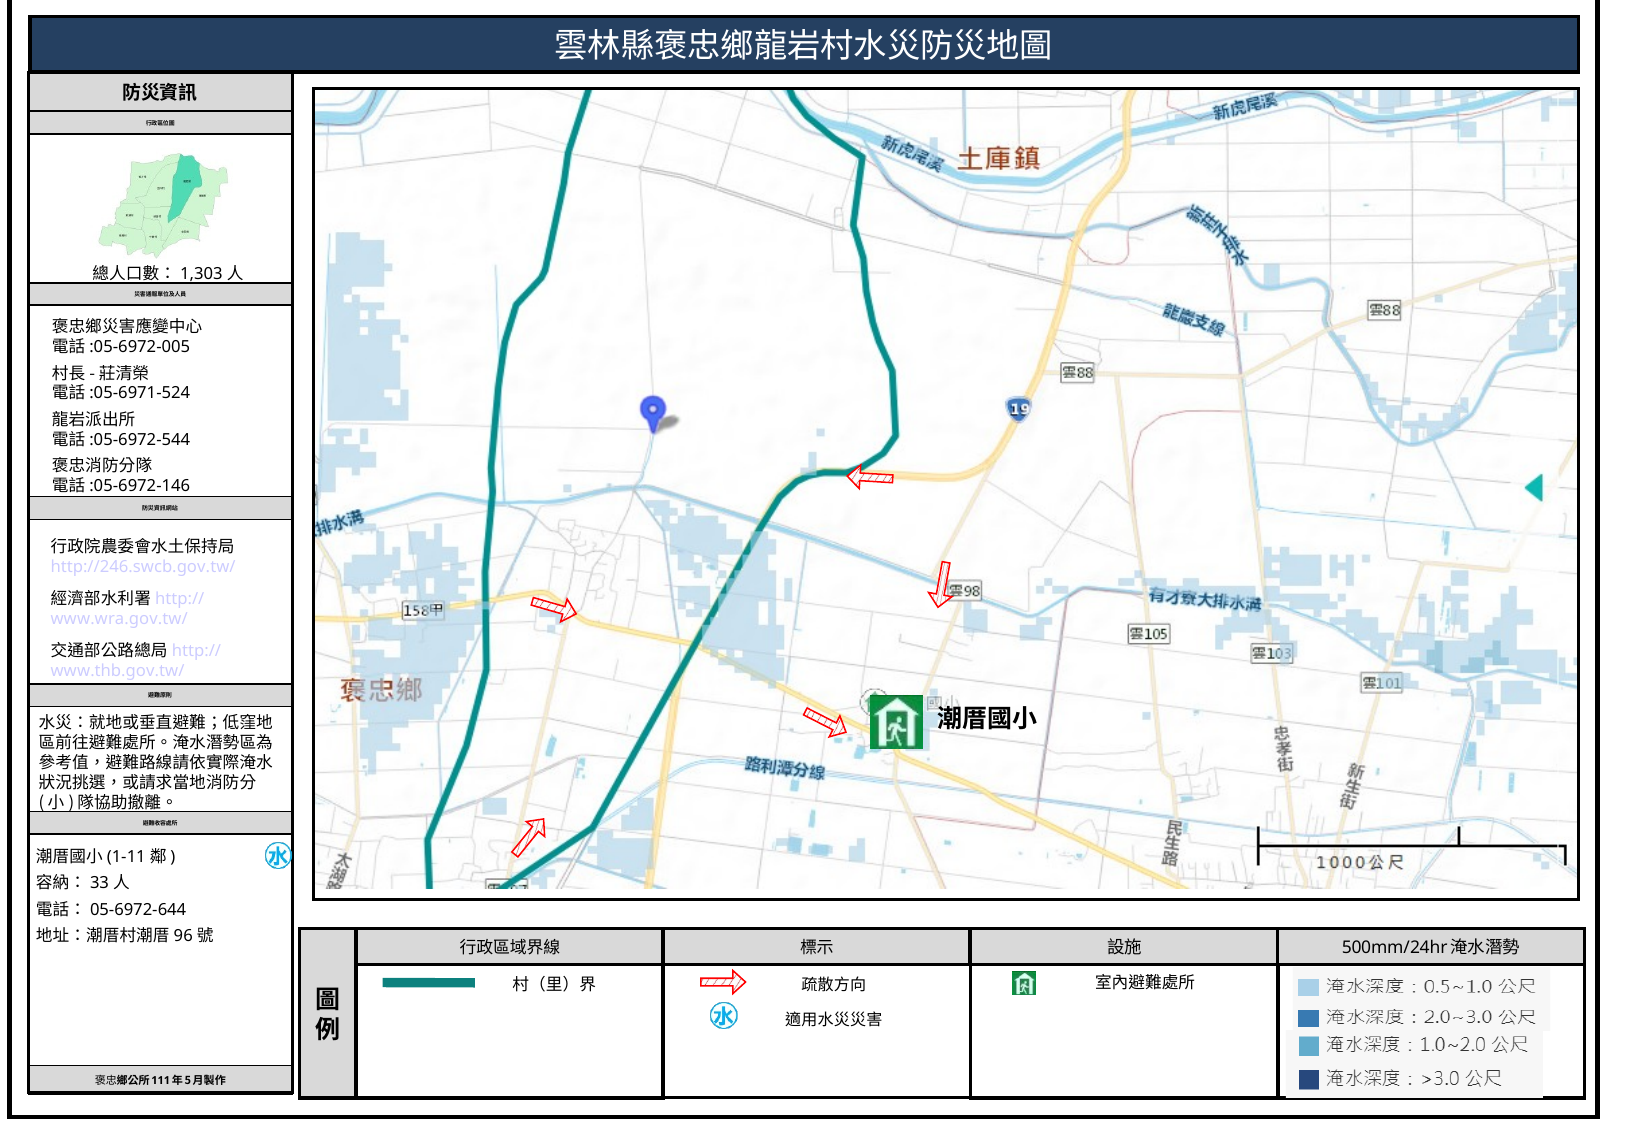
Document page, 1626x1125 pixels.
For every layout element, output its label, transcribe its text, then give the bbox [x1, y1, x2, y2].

picture [708, 1000, 739, 1029]
text_box 災害通報單位及人員 [30, 282, 291, 306]
text_box 潮厝國小(1-11鄰) 容納：33人 電話：05-6972-644 地址：潮厝村潮厝96號 [21, 838, 285, 953]
text_box 防災資訊 [30, 74, 291, 111]
text_box 行政區域界線 [356, 930, 664, 965]
picture [68, 148, 258, 264]
text_box [803, 708, 846, 737]
text_box 村（里）界 [414, 966, 695, 1002]
picture [263, 840, 293, 870]
text_box [700, 970, 746, 994]
picture [1285, 967, 1551, 1098]
text_box [511, 818, 545, 857]
text_box 褒忠鄉公所111年5月製作 [30, 1065, 291, 1091]
text_box 設施 [970, 928, 1277, 965]
text_box 適用水災災害 [694, 1000, 974, 1036]
text_box 室內避難處所 [994, 965, 1297, 1001]
text_box 疏散方向 [695, 966, 974, 1000]
text_box 避難原則 [30, 683, 291, 704]
text_box 潮厝國小 [922, 695, 1071, 741]
picture [315, 90, 1577, 889]
text_box [928, 561, 952, 608]
text_box 圖例 [301, 930, 356, 1096]
text_box 防災資訊網站 [30, 496, 291, 520]
text_box 行政區位圖 [30, 111, 291, 135]
text_box [847, 464, 893, 489]
text_box 水災：就地或垂直避難；低窪地區前往避難處所。淹水潛勢區為參考值，避難路線請依實際淹水狀況挑選，或請求當地消防分(小)隊協助撤離。 [23, 704, 301, 820]
text_box 標示 [664, 930, 970, 965]
text_box 避難收容處所 [30, 820, 291, 835]
text_box 雲林縣褒忠鄉龍岩村水災防災地圖 [29, 16, 1579, 73]
text_box 行政院農委會水土保持局http://246.swcb.gov.tw/ 經濟部水利署http://www.wra.gov.tw/ 交通部公路總局http://www.thb.gov.tw/ [35, 527, 303, 688]
text_box 總人口數：1,303人 [68, 255, 268, 291]
text_box 褒忠鄉災害應變中心 電話:05-6972-005 村長-莊清榮 電話:05-6971-524 龍岩派出所 電話:05-6972-544 褒忠消防分隊 電話:05-6972-146 [37, 308, 301, 503]
text_box 500mm/24hr淹水潛勢 [1277, 928, 1585, 965]
text_box [531, 597, 577, 622]
